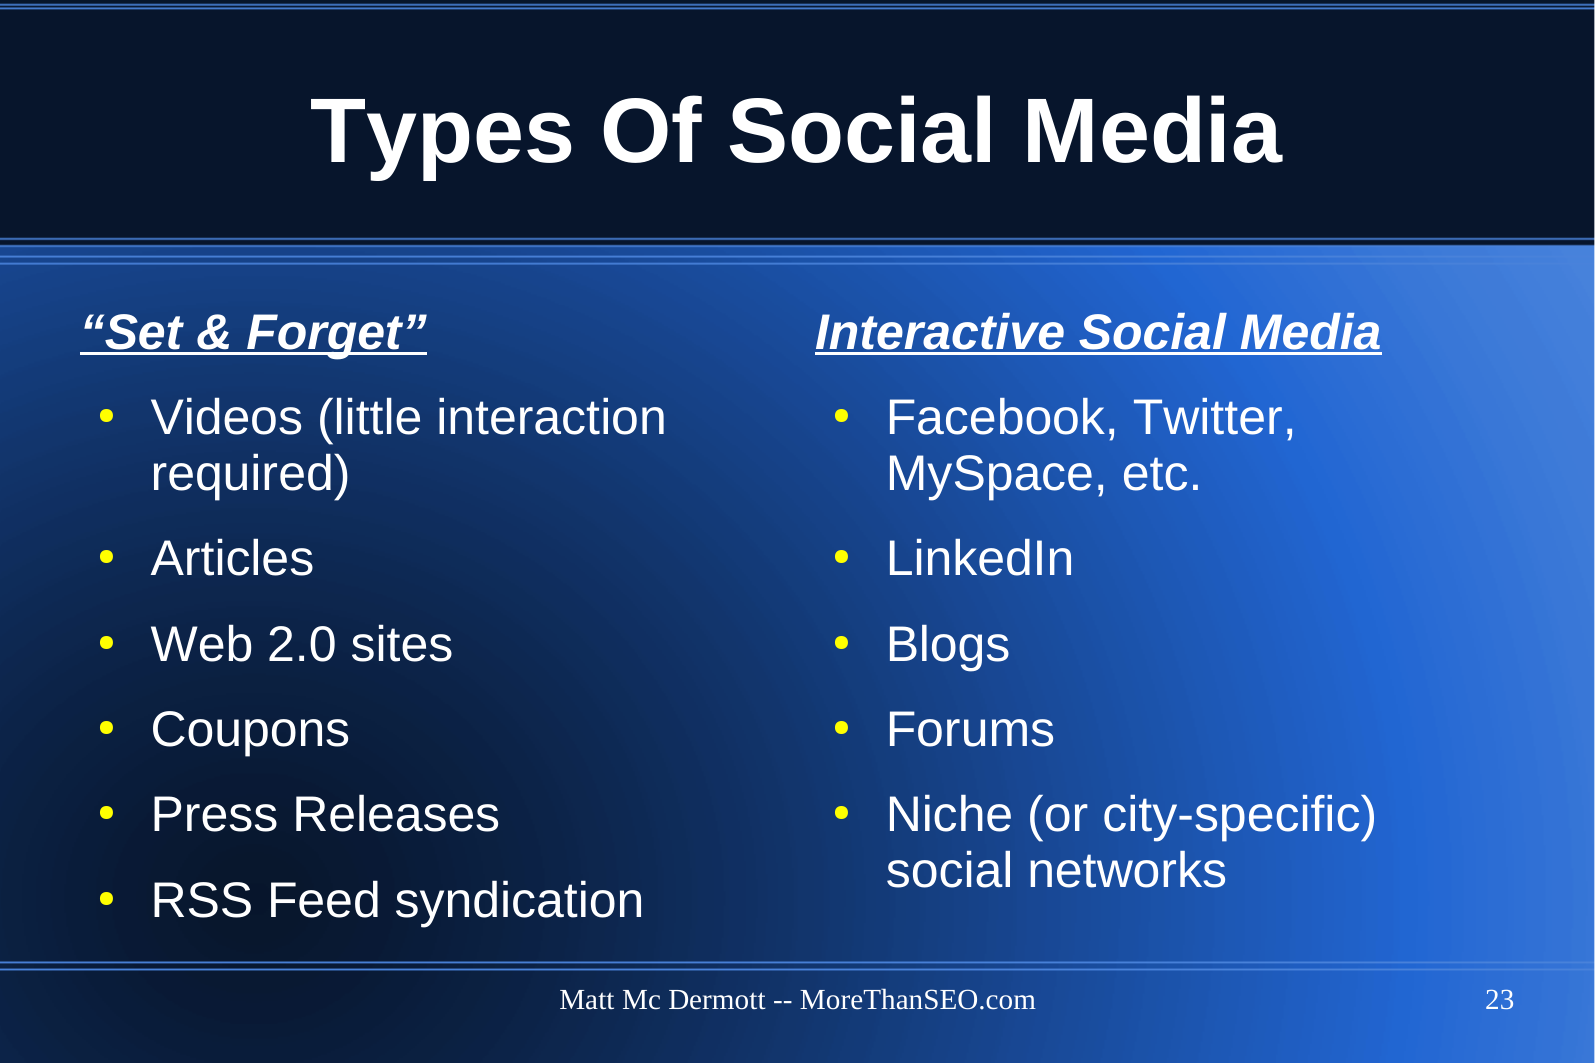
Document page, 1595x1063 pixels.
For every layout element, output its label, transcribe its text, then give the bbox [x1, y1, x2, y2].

list “Set & Forget” Videos (little interaction required) Articles Web 2.0 sites Coupons Press Releases RSS Feed syndication [79, 304, 780, 929]
picture [0, 0, 1595, 1063]
title Types Of Social Media [79, 42, 1515, 220]
list Interactive Social Media Facebook, Twitter, MySpace, etc. LinkedIn Blogs Forums Niche (or city-specific) social networks [814, 304, 1516, 907]
